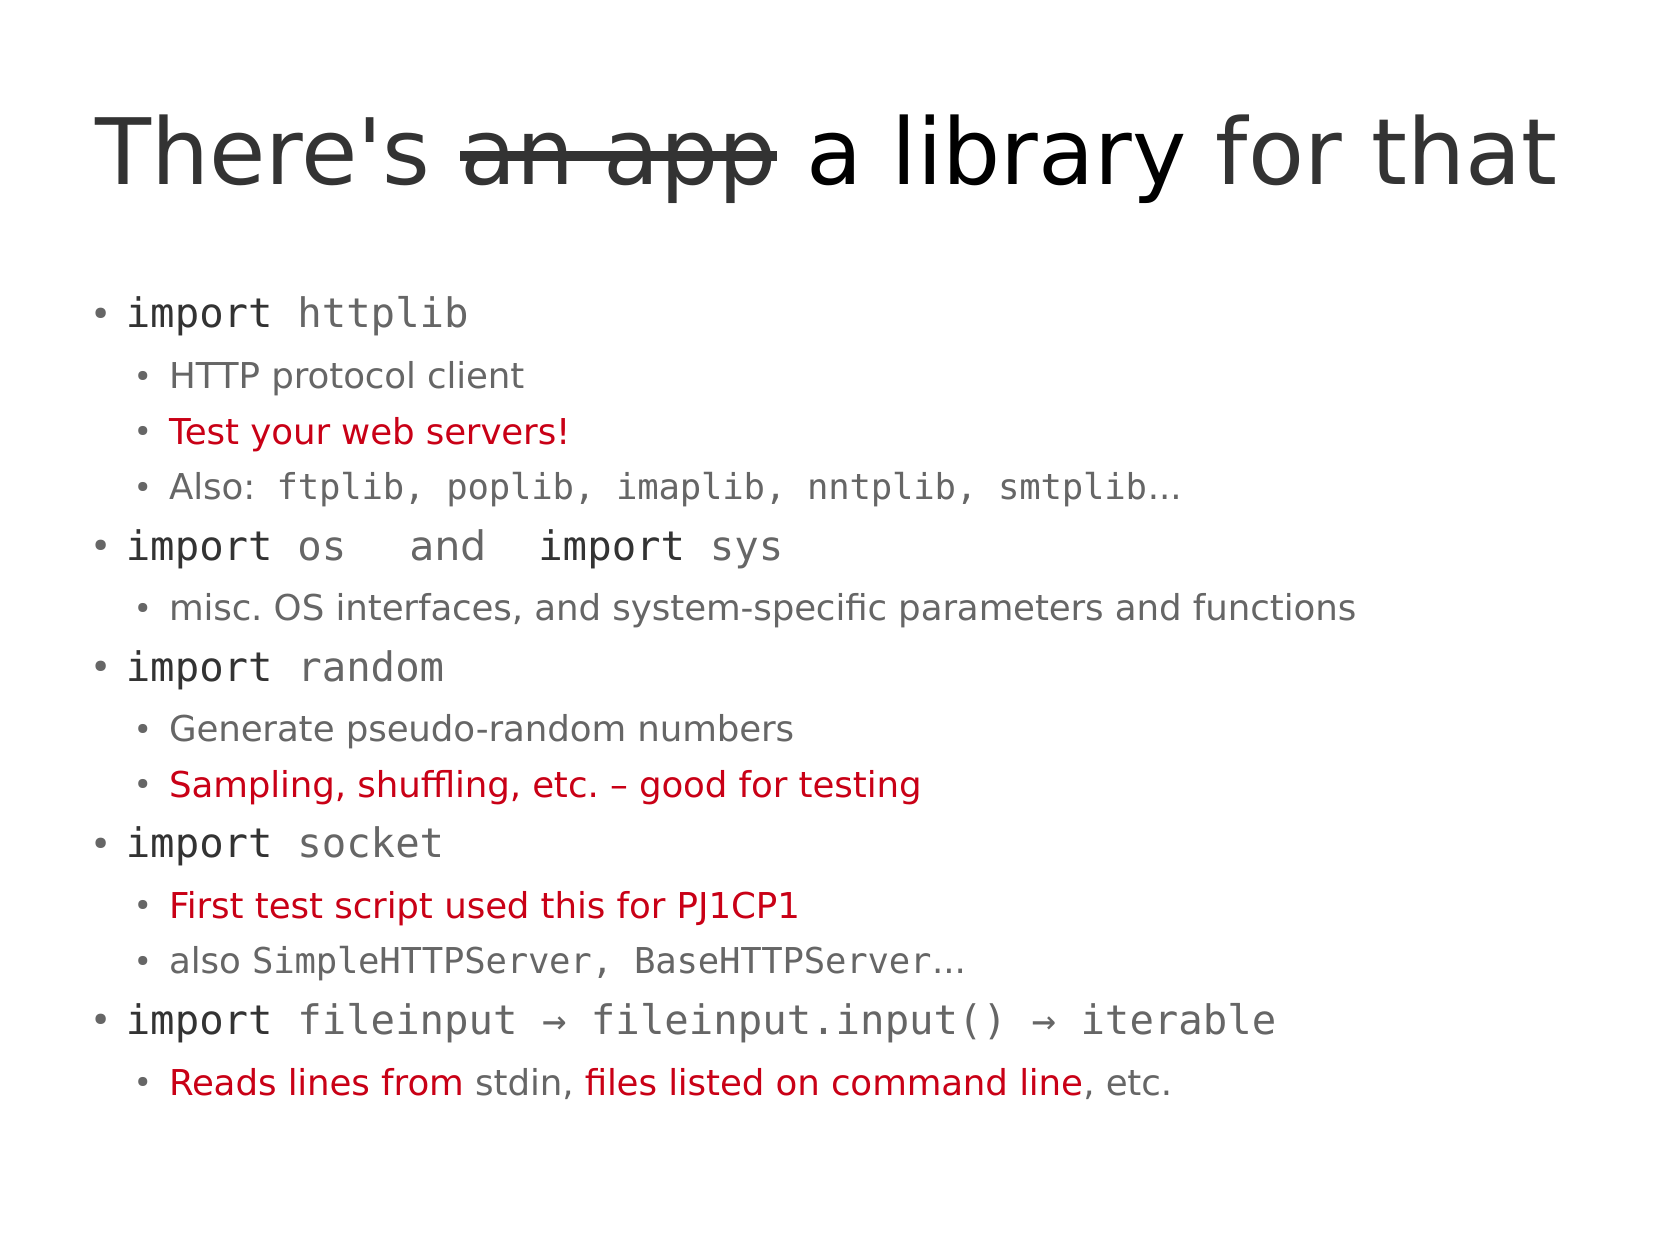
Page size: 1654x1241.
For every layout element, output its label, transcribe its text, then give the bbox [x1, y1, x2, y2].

title There's an app a library for that [82, 49, 1571, 257]
list import httplib HTTP protocol client Test your web servers! Also: ftplib, poplib, imaplib, nntplib, smtplib... import os and import sys misc. OS interfaces, and system-specific parameters and functions import random Generate pseudo-random numbers Sampling, shuffling, etc. – good for testing import socket First test script used this for PJ1CP1 also SimpleHTTPServer, BaseHTTPServer... import fileinput → fileinput.input() → iterable Reads lines from stdin, files listed on command line, etc. [82, 290, 1571, 1109]
